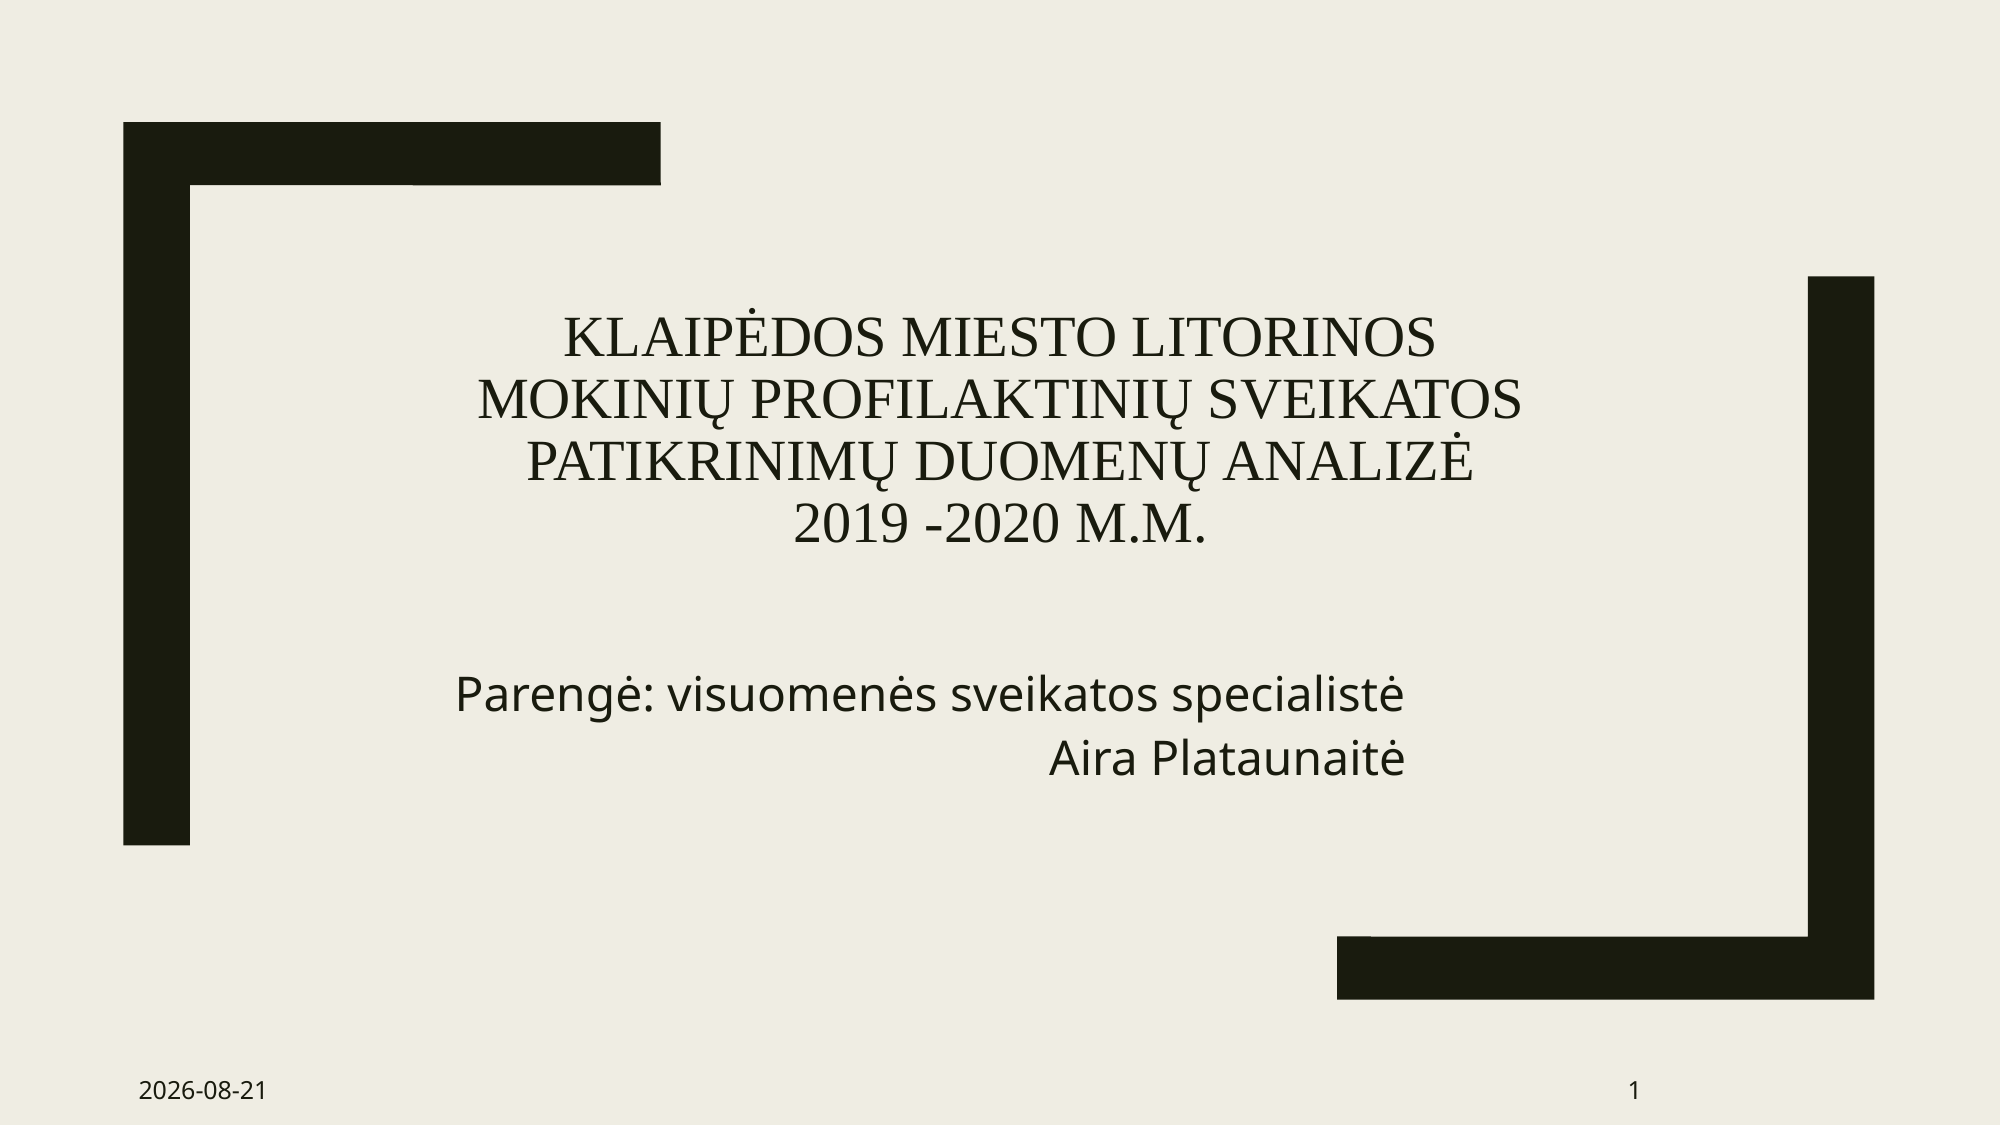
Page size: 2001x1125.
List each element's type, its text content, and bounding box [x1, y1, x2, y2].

title Klaipėdos miesto Litorinos mokinių profilaktinių sveikatos patikrinimų duomenų analizė 2019 -2020 m.m. [441, 298, 1560, 548]
text_box [1612, 1058, 1875, 1125]
text_box [123, 1058, 388, 1125]
subtitle Parengė: visuomenės sveikatos specialistė Aira Plataunaitė [439, 649, 1561, 828]
